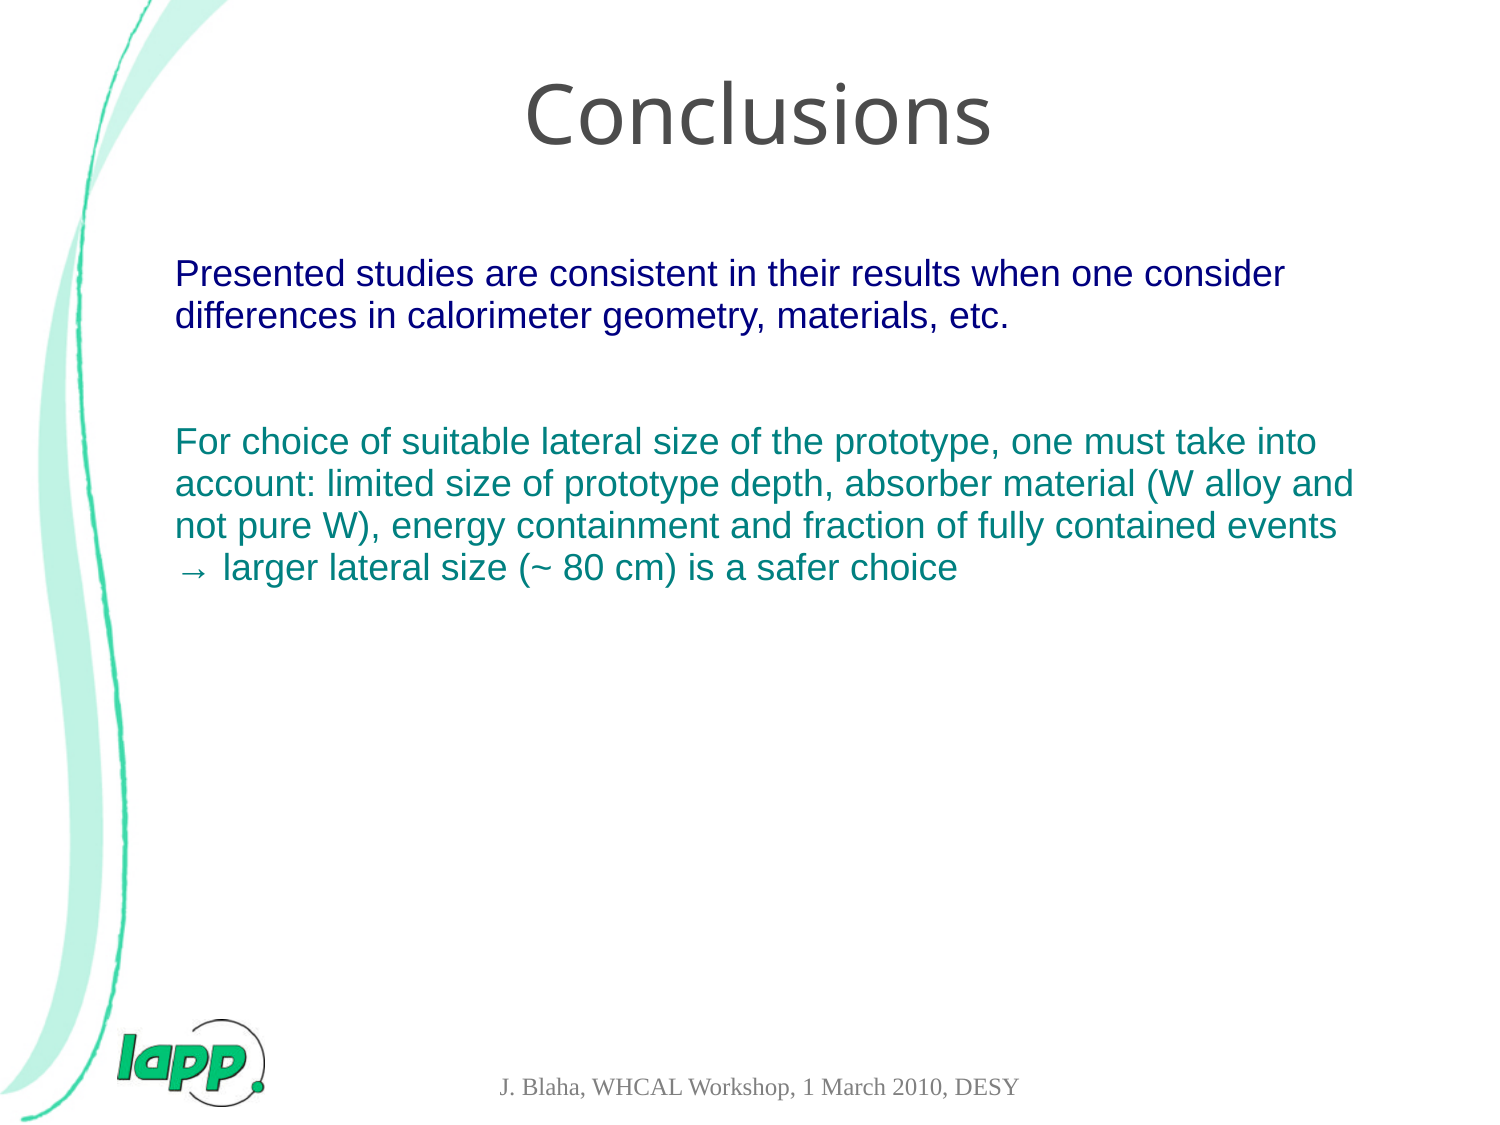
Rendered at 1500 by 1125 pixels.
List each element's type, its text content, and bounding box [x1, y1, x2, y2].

picture [0, 0, 311, 1125]
text_box [166, 196, 1430, 1025]
text_box Presented studies are consistent in their results when one consider differences in calorimeter geometry, materials, etc. For choice of suitable lateral size of the prototype, one must take into account: limited size of prototype depth, absorber material (W alloy and not pure W), energy containment and fraction of fully contained events → larger lateral size (~ 80 cm) is a safer choice [160, 203, 1381, 989]
title Conclusions [32, 18, 1486, 208]
